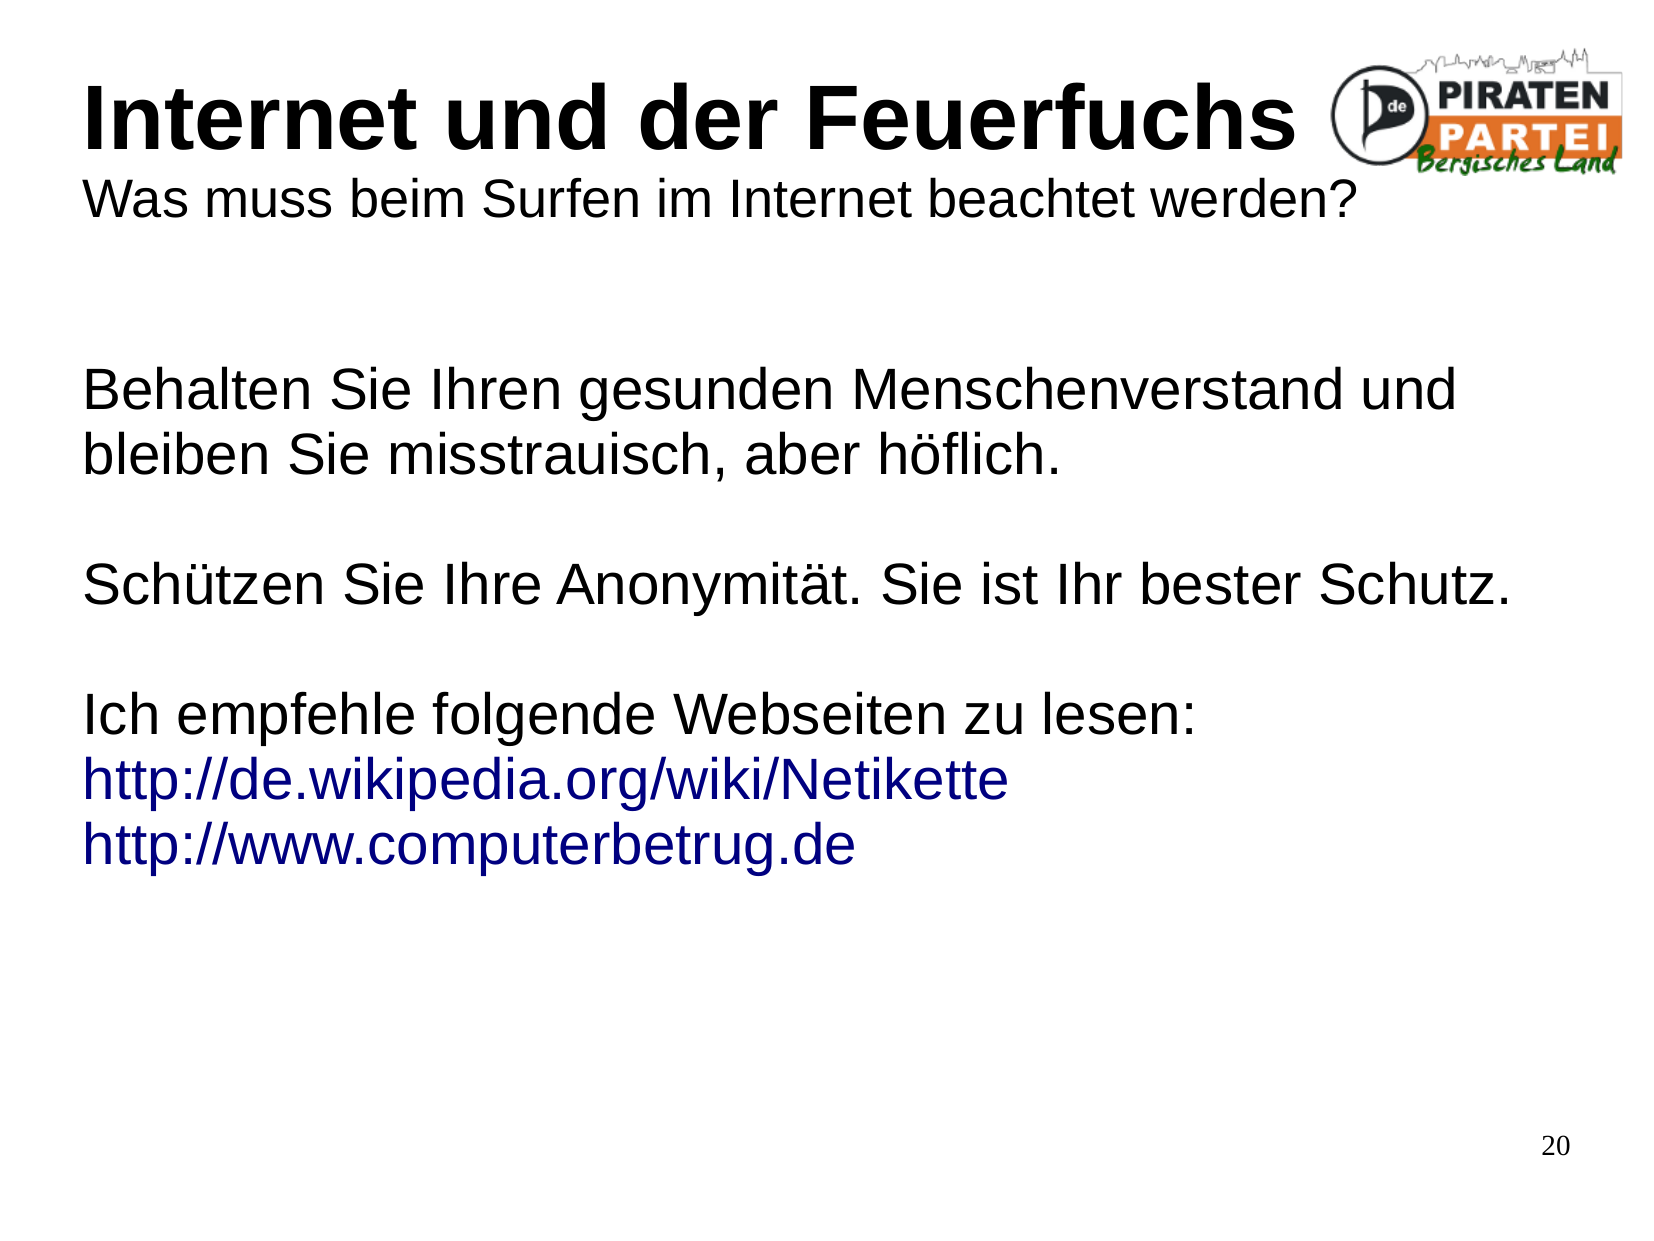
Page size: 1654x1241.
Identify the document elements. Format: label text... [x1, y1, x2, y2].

subtitle Behalten Sie Ihren gesunden Menschenverstand und bleiben Sie misstrauisch, aber höflich. Schützen Sie Ihre Anonymität. Sie ist Ihr bester Schutz. Ich empfehle folgende Webseiten zu lesen: http://de.wikipedia.org/wiki/Netikette http://www.computerbetrug.de [82, 206, 1571, 1102]
title Internet und der Feuerfuchs Was muss beim Surfen im Internet beachtet werden? [82, 29, 1571, 206]
picture [1328, 47, 1625, 176]
